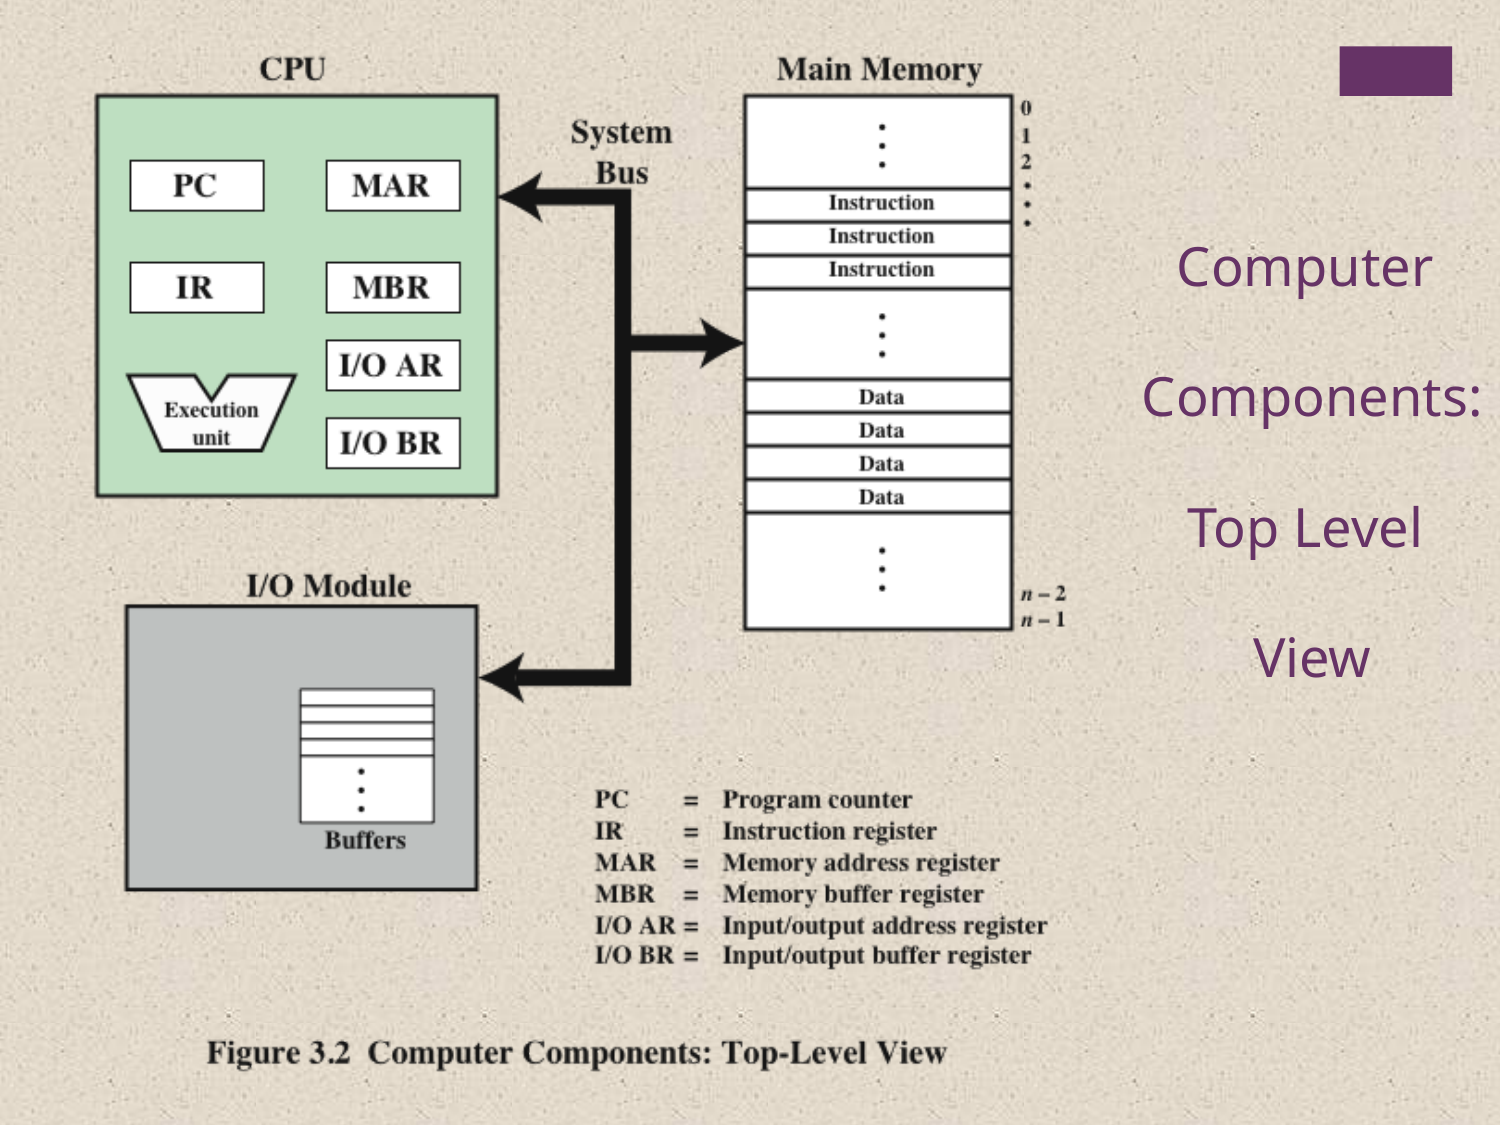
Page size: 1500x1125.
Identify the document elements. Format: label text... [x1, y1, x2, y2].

title Computer Components: Top Level View [1150, 224, 1500, 775]
picture [0, 0, 1500, 1125]
